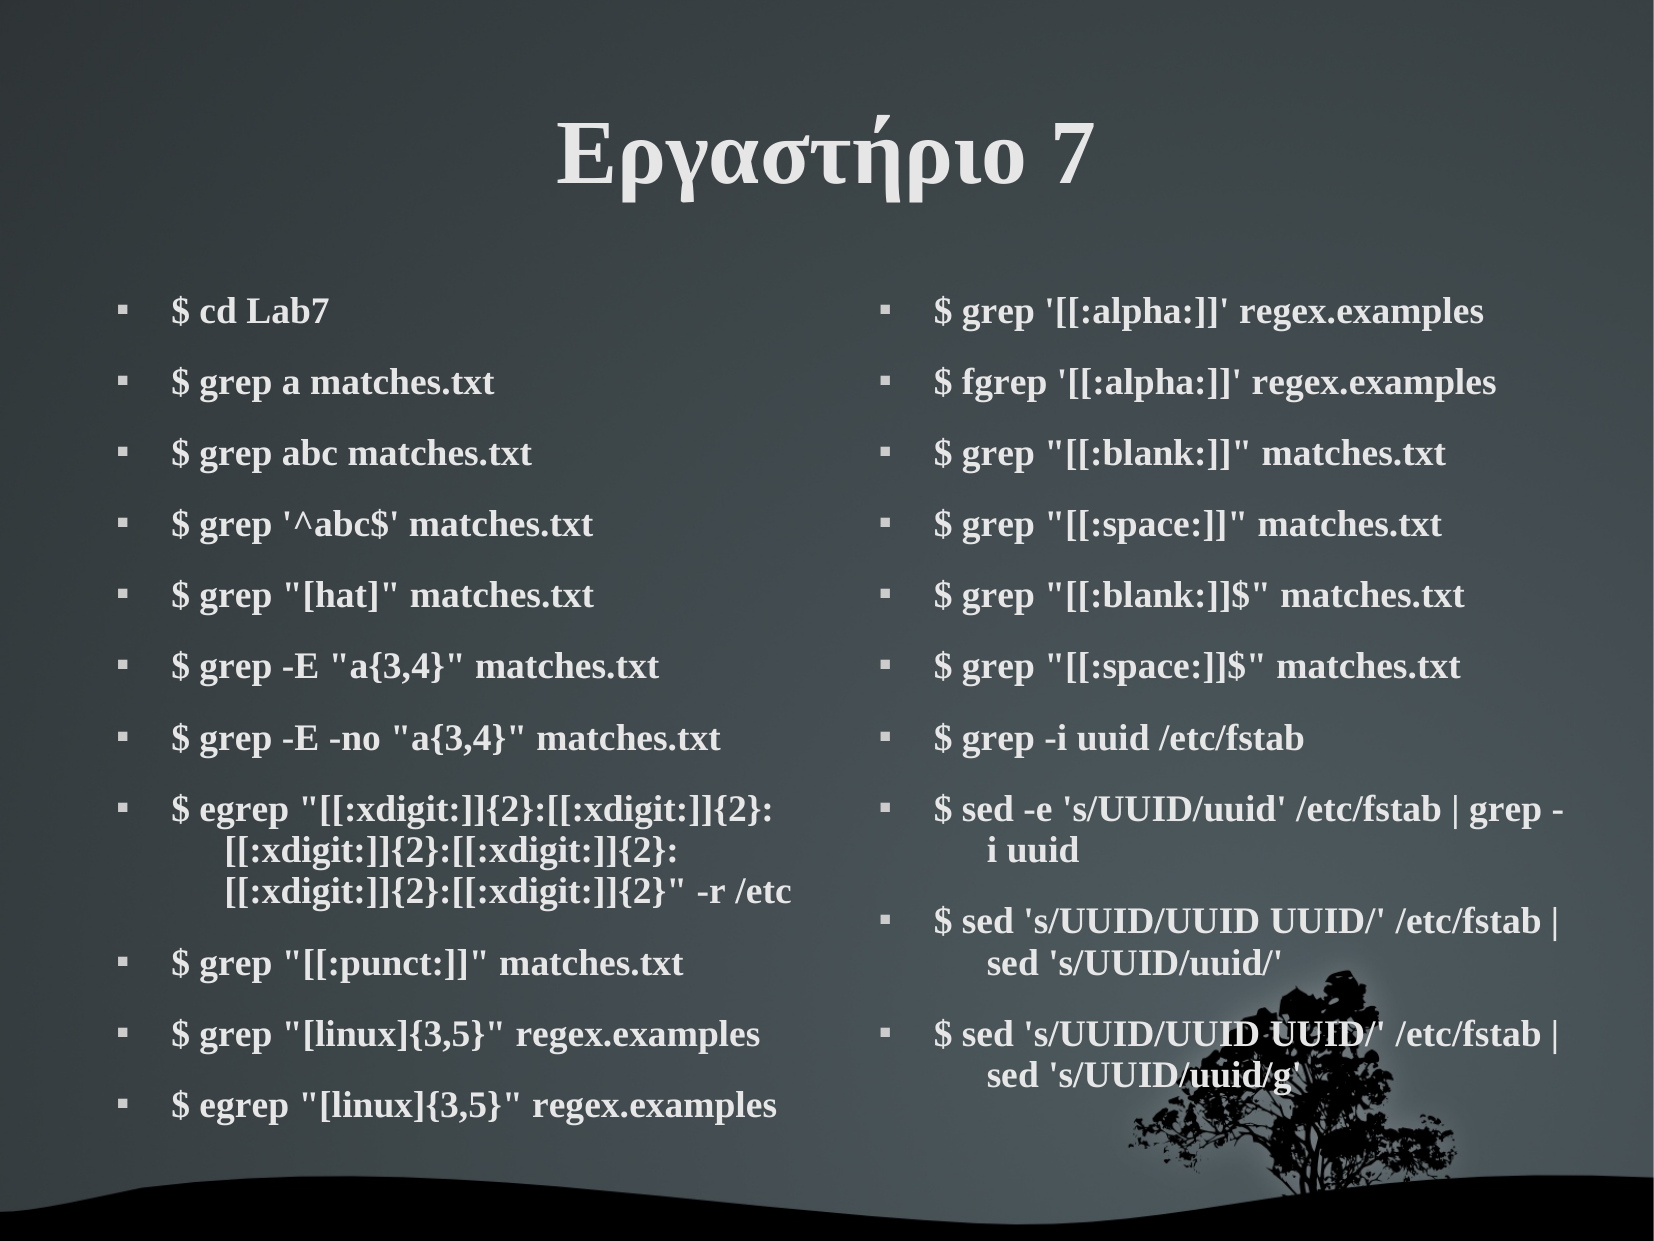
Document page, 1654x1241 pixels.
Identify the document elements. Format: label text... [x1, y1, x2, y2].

list $ grep '[[:alpha:]]' regex.examples $ fgrep '[[:alpha:]]' regex.examples $ grep "[[:blank:]]" matches.txt $ grep "[[:space:]]" matches.txt $ grep "[[:blank:]]$" matches.txt $ grep "[[:space:]]$" matches.txt $ grep -i uuid /etc/fstab $ sed -e 's/UUID/uuid' /etc/fstab | grep -i uuid $ sed 's/UUID/UUID UUID/' /etc/fstab | sed 's/UUID/uuid/' $ sed 's/UUID/UUID UUID/' /etc/fstab | sed 's/UUID/uuid/g' [845, 290, 1572, 1194]
title Εργαστήριο 7 [82, 49, 1571, 257]
list $ cd Lab7 $ grep a matches.txt $ grep abc matches.txt $ grep '^abc$' matches.txt $ grep "[hat]" matches.txt $ grep -E "a{3,4}" matches.txt $ grep -E -no "a{3,4}" matches.txt $ egrep "[[:xdigit:]]{2}:[[:xdigit:]]{2}:[[:xdigit:]]{2}:[[:xdigit:]]{2}:[[:xdigit:]]{2}:[[:xdigit:]]{2}" -r /etc $ grep "[[:punct:]]" matches.txt $ grep "[linux]{3,5}" regex.examples $ egrep "[linux]{3,5}" regex.examples [82, 290, 809, 1223]
picture [0, 0, 1654, 1241]
